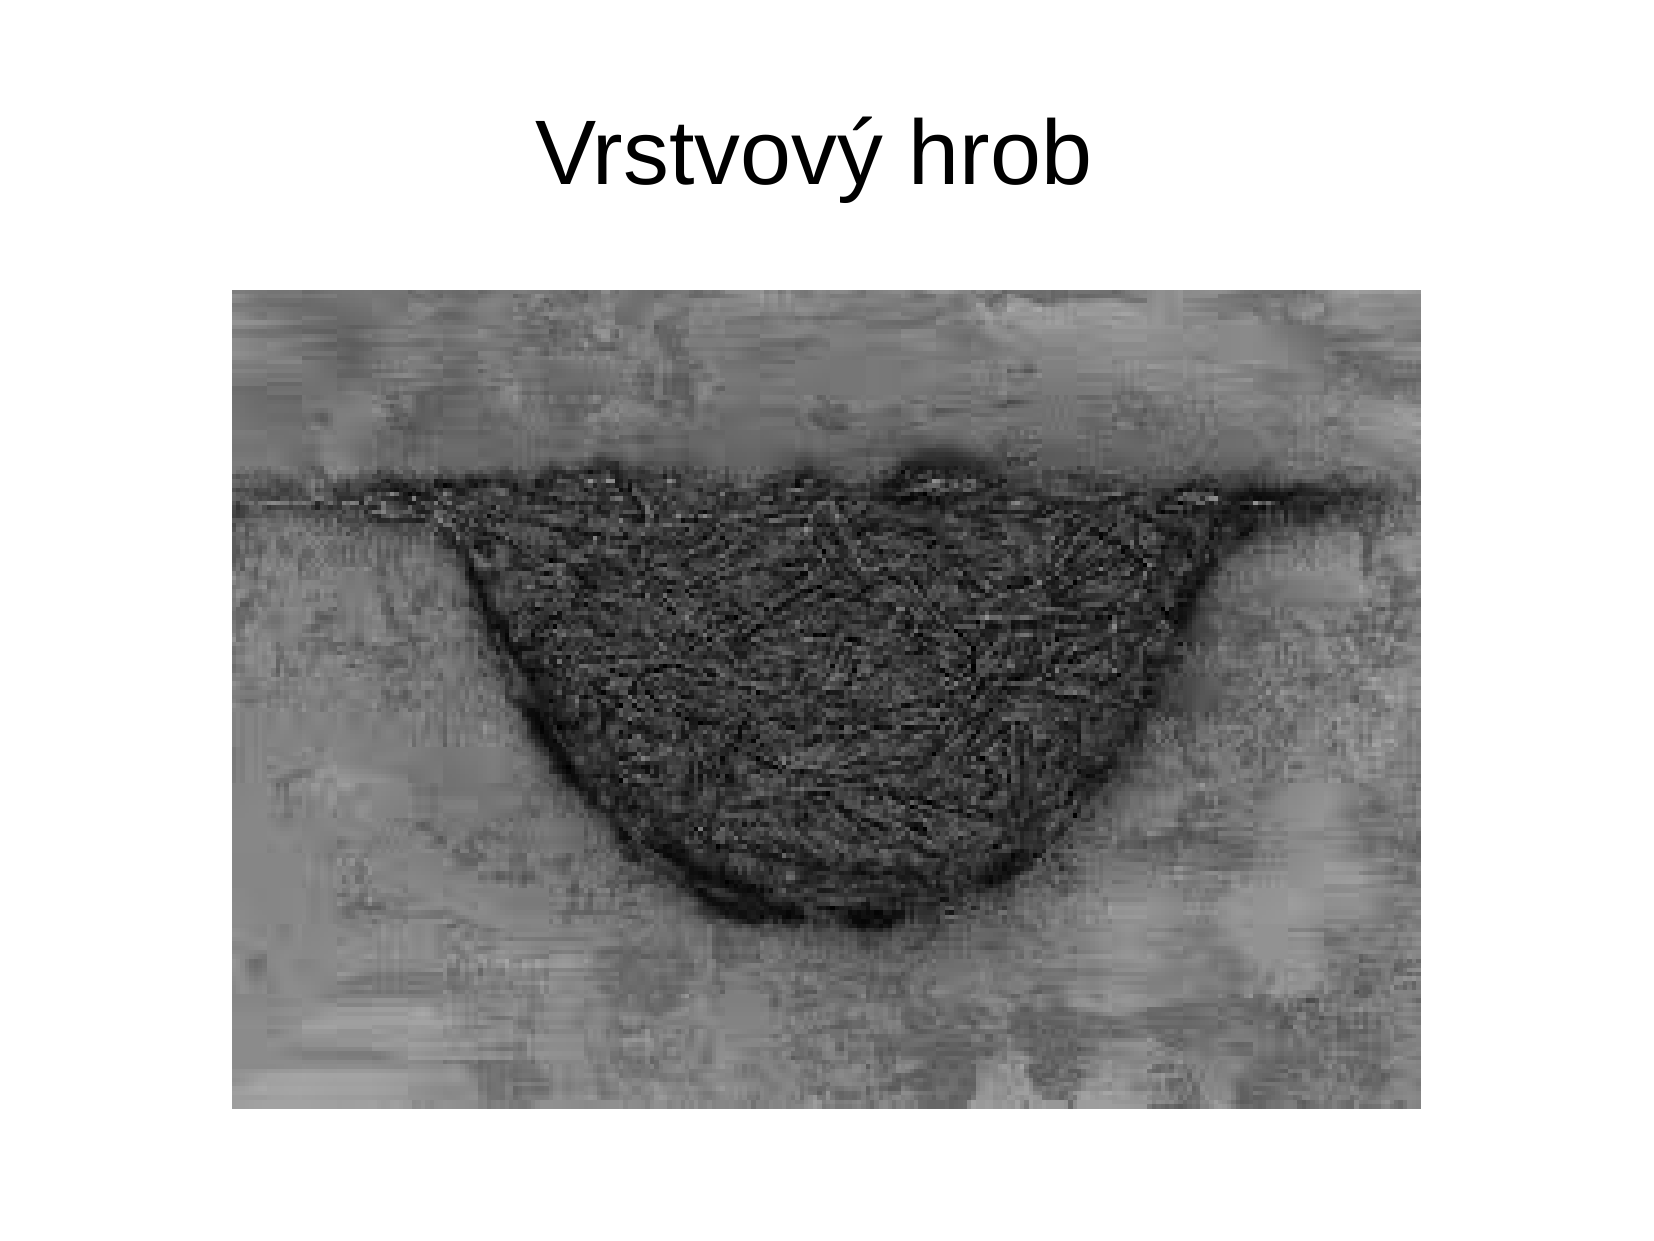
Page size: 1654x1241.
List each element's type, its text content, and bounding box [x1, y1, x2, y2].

picture [232, 290, 1421, 1109]
title Vrstvový hrob [82, 49, 1571, 257]
